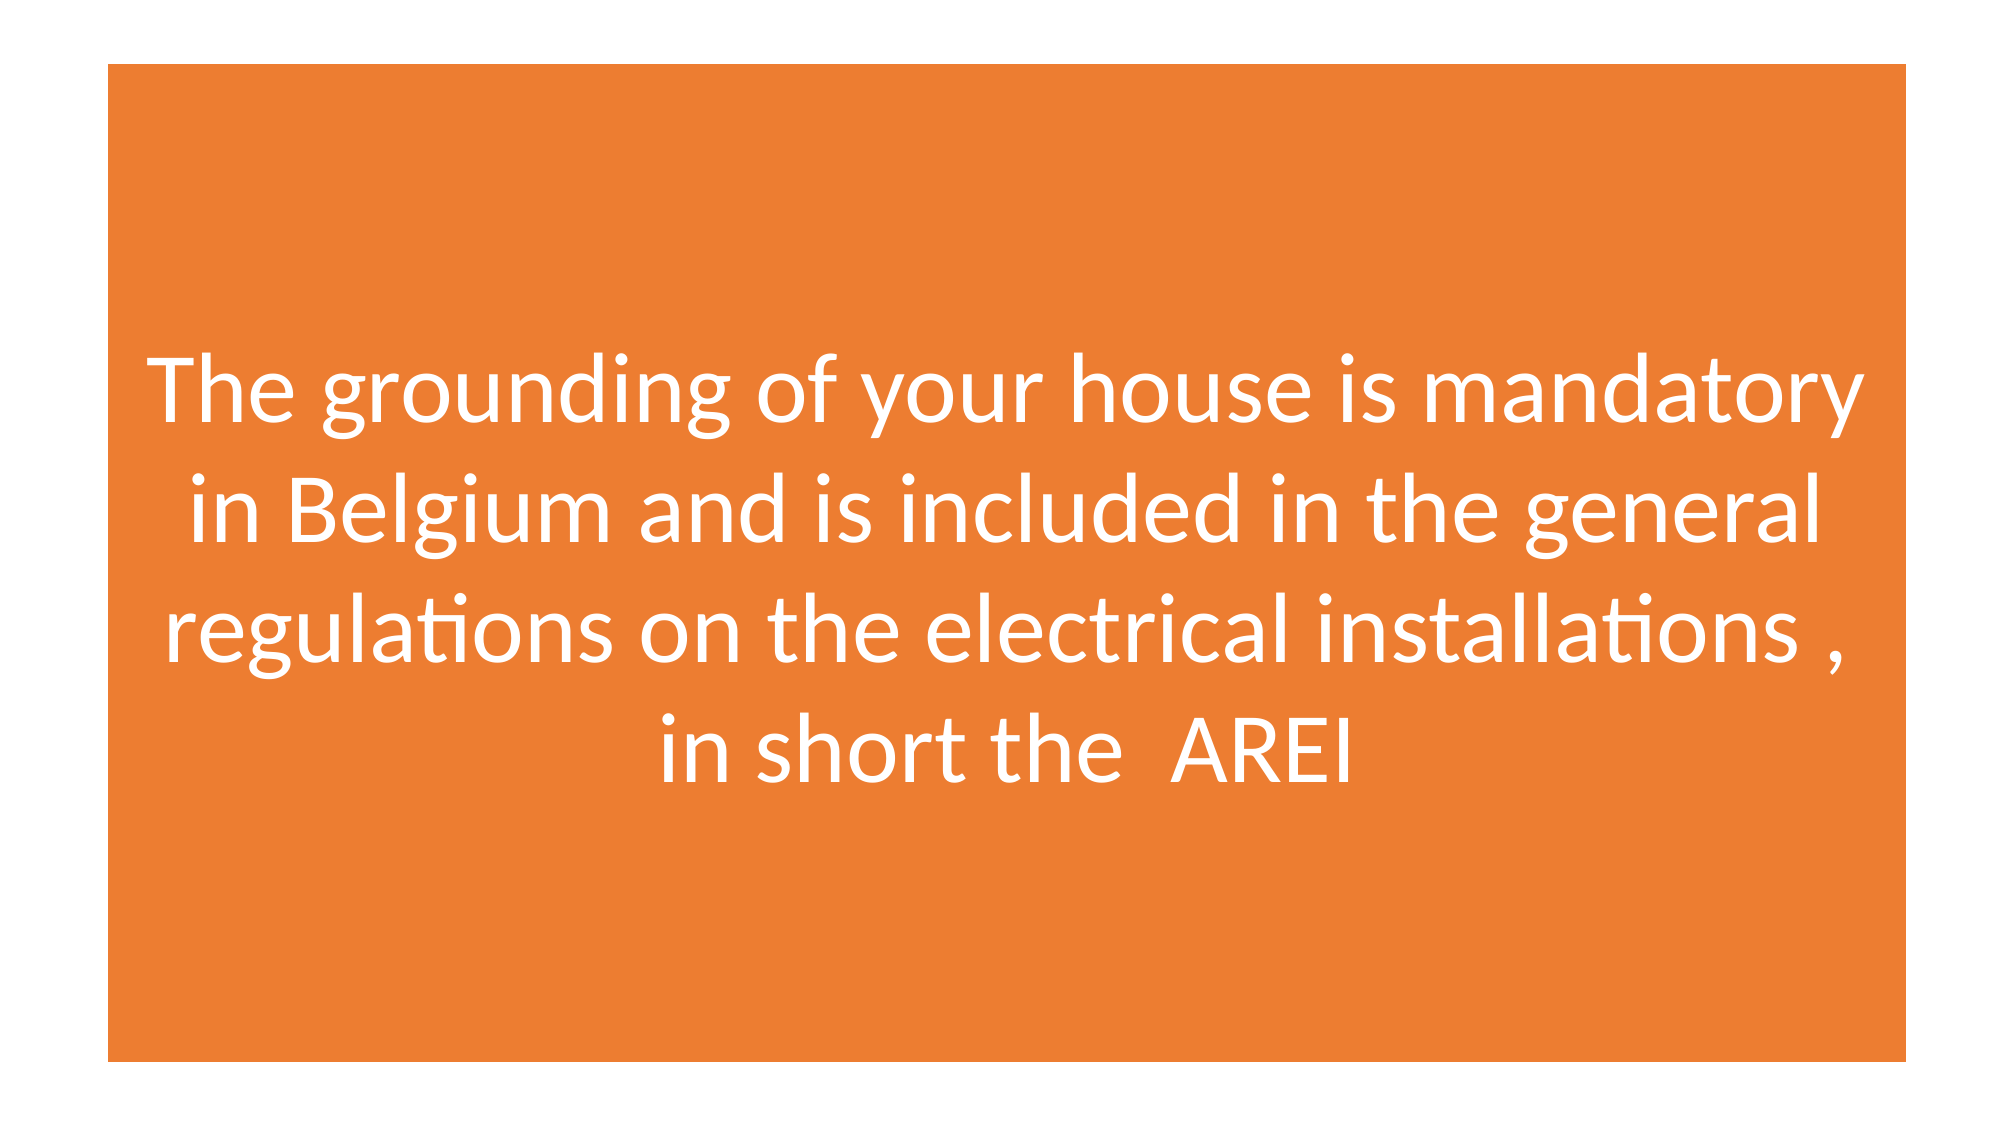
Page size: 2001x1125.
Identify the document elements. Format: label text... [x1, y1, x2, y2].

text_box The grounding of your house is mandatory in Belgium and is included in the general regulations on the electrical installations , in short the AREI [106, 63, 1908, 1063]
